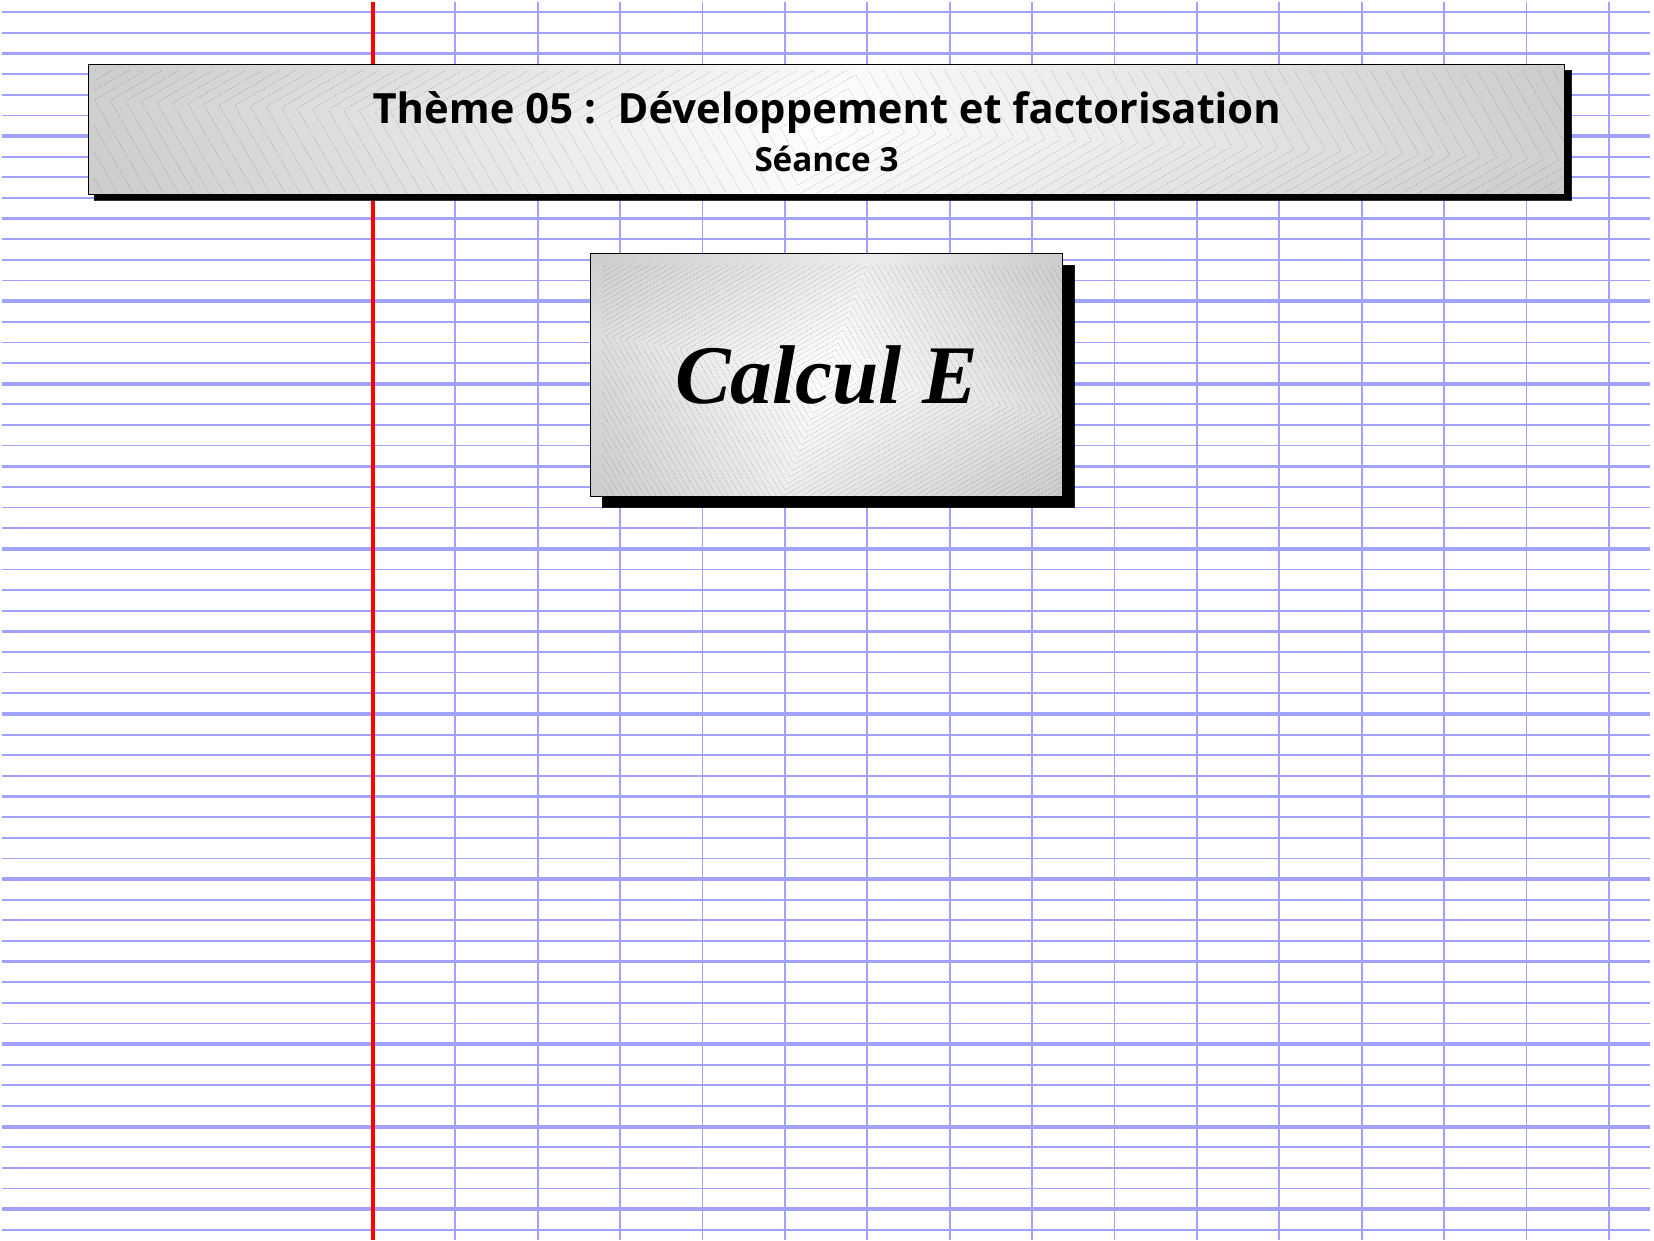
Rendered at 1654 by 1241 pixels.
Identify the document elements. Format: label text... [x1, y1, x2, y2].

picture [0, 0, 1654, 1241]
text_box Thème 05 : Développement et factorisation Séance 3 [88, 64, 1565, 195]
text_box Calcul E [590, 253, 1063, 497]
